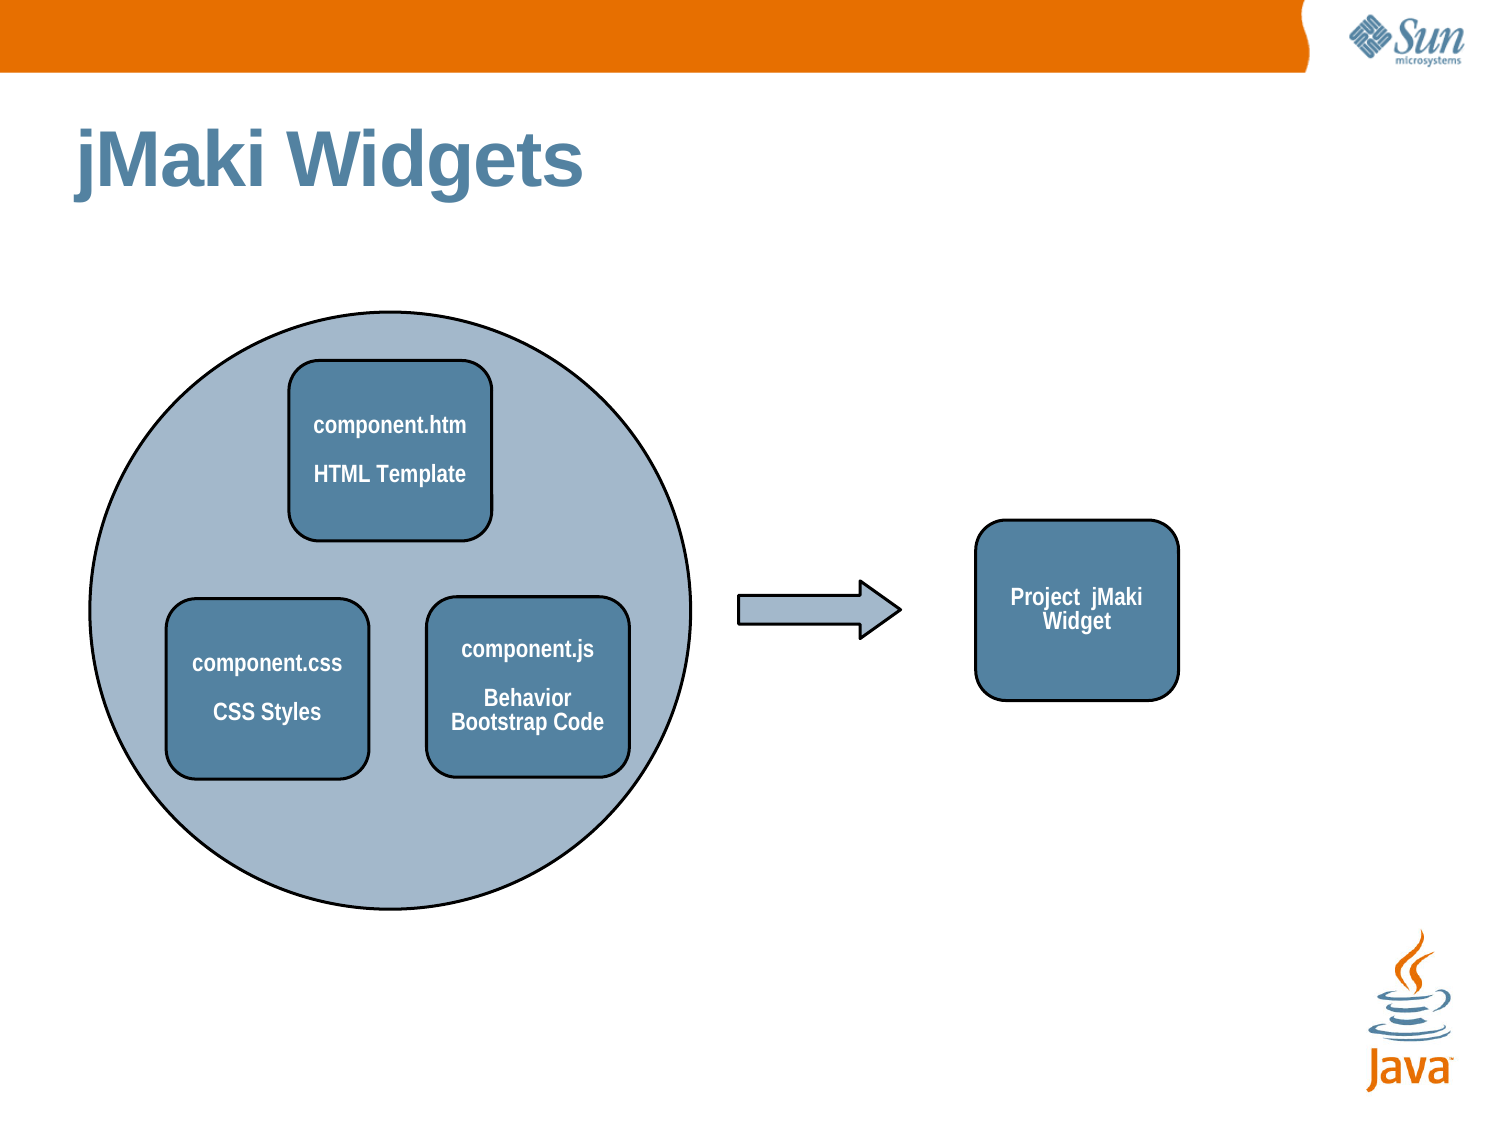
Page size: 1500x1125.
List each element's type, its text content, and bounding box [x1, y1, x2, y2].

text_box component.css CSS Styles [166, 598, 369, 780]
text_box Project jMaki Widget [975, 520, 1179, 701]
text_box [89, 312, 691, 910]
picture [0, 0, 1500, 75]
title jMaki Widgets [75, 122, 1438, 228]
picture [1354, 928, 1461, 1097]
text_box [738, 580, 901, 639]
text_box component.htm HTML Template [288, 360, 492, 541]
text_box component.js Behavior Bootstrap Code [426, 596, 630, 778]
